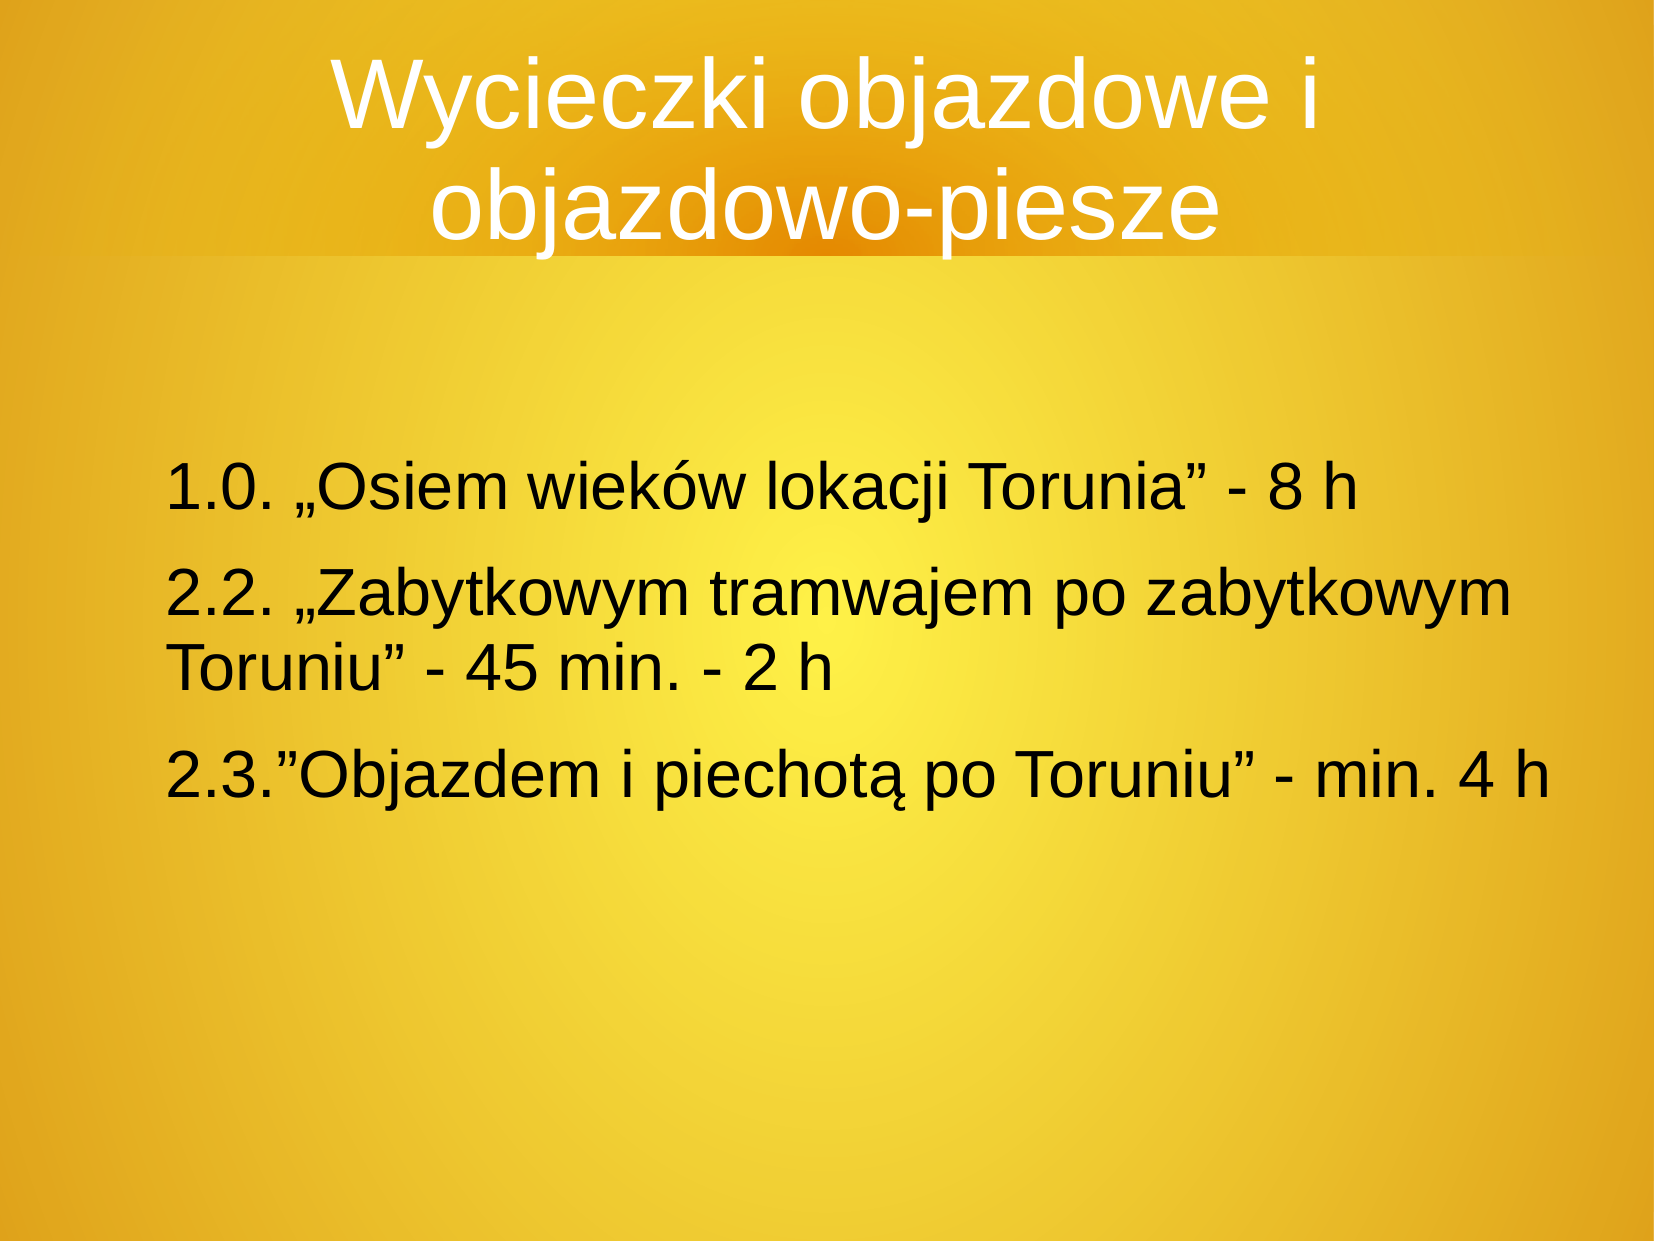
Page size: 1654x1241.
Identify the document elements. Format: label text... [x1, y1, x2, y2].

list 1.0. „Osiem wieków lokacji Torunia” - 8 h 2.2. „Zabytkowym tramwajem po zabytkowym Toruniu” - 45 min. - 2 h 2.3.”Objazdem i piechotą po Toruniu” - min. 4 h [94, 448, 1583, 1169]
title Wycieczki objazdowe i objazdowo-piesze [82, 38, 1571, 261]
